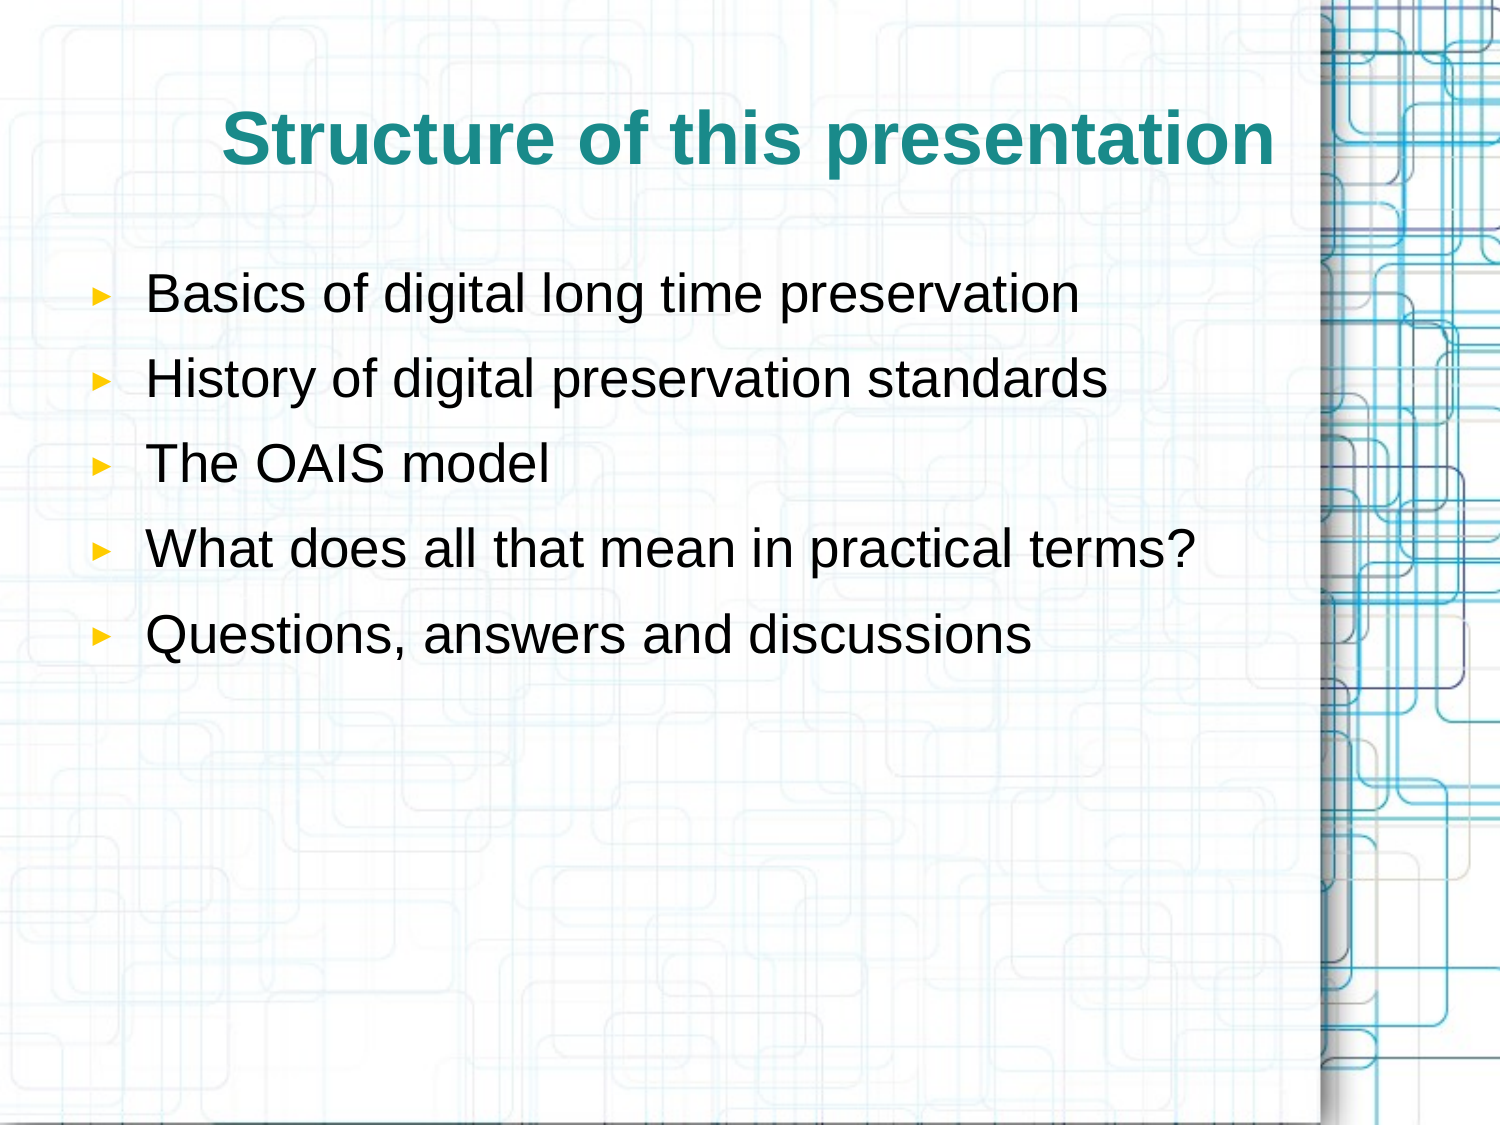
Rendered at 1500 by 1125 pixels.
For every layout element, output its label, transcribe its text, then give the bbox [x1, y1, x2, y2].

title Structure of this presentation [75, 44, 1425, 233]
list Basics of digital long time preservation History of digital preservation standards The OAIS model What does all that mean in practical terms? Questions, answers and discussions [75, 263, 1286, 1006]
picture [0, 0, 1500, 1125]
